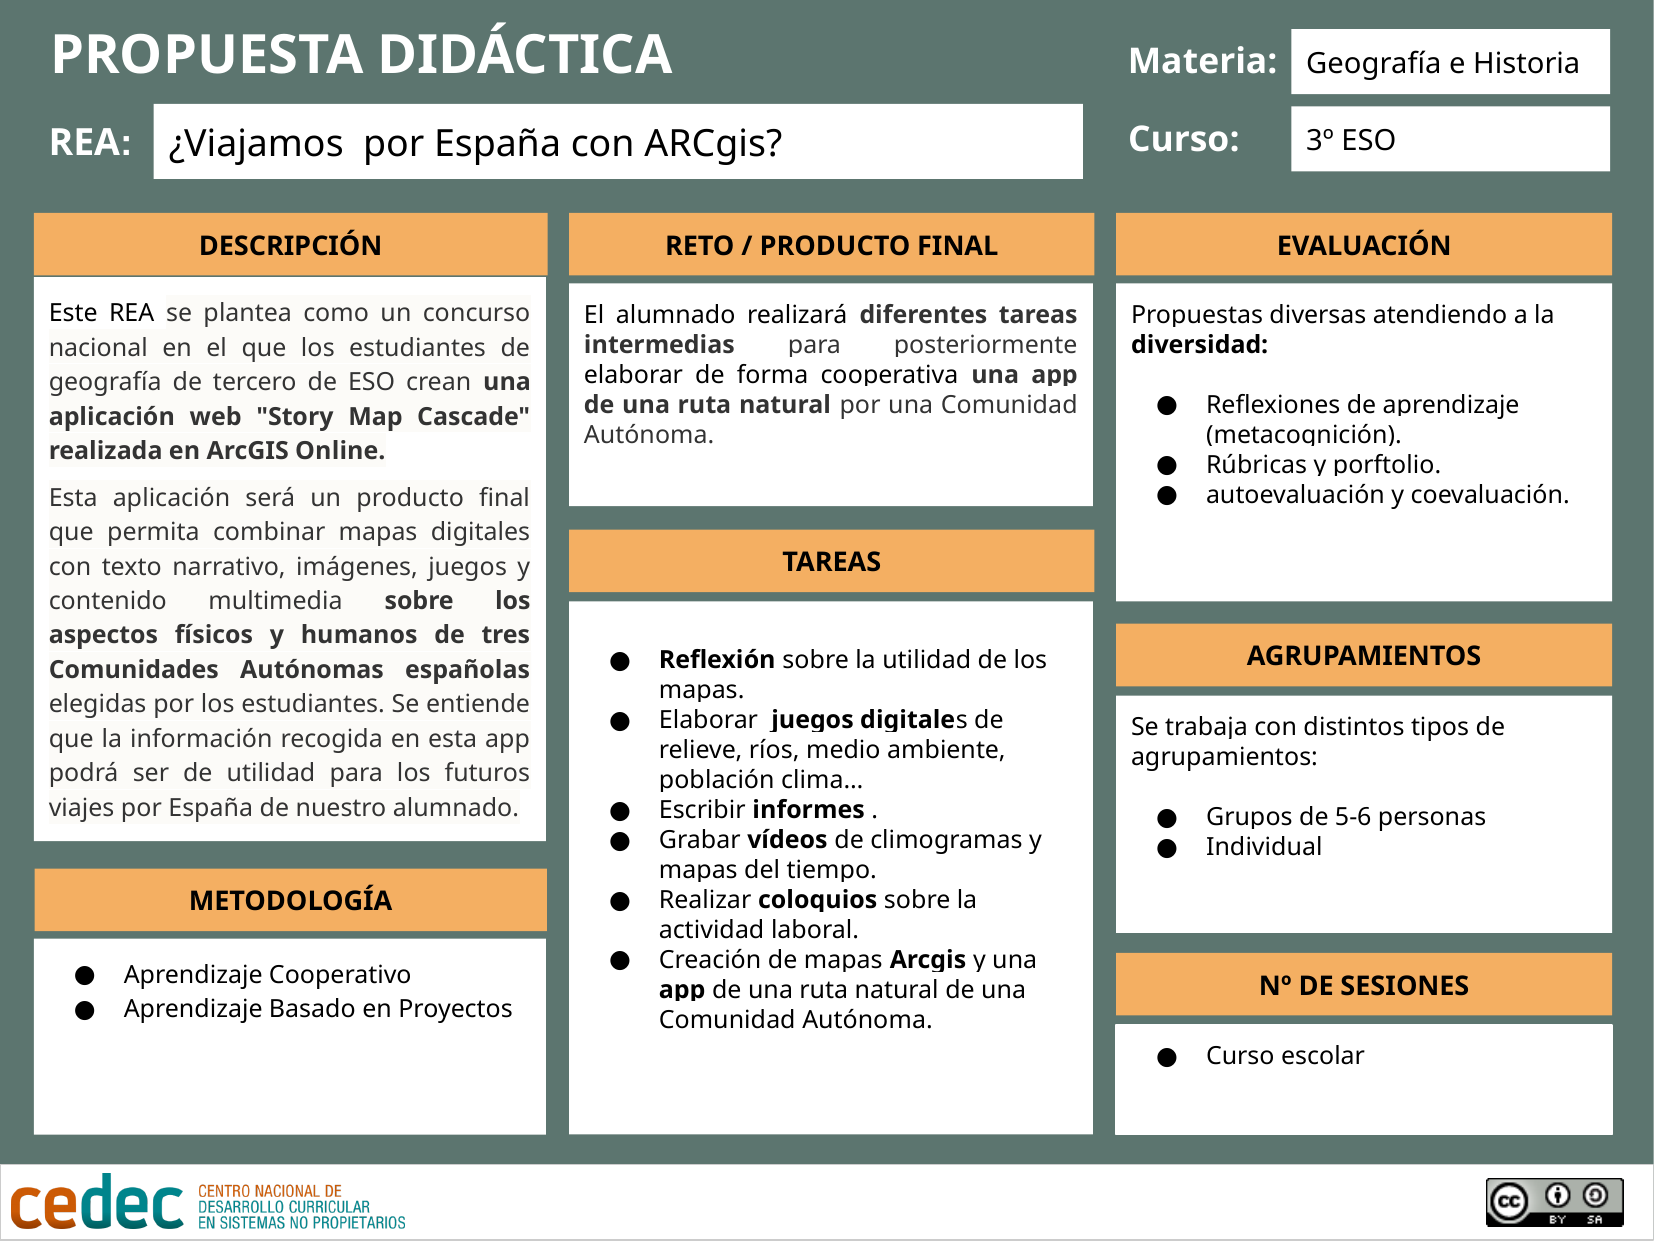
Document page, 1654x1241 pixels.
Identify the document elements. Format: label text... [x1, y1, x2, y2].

text_box Geografía e Historia [1291, 29, 1611, 95]
text_box Este REA se plantea como un concurso nacional en el que los estudiantes de geografía de tercero de ESO crean una aplicación web "Story Map Cascade" realizada en ArcGIS Online. Esta aplicación será un producto final que permita combinar mapas digitales con texto narrativo, imágenes, juegos y contenido multimedia sobre los aspectos físicos y humanos de tres Comunidades Autónomas españolas elegidas por los estudiantes. Se entiende que la información recogida en esta app podrá ser de utilidad para los futuros viajes por España de nuestro alumnado. . [33, 277, 546, 842]
text_box EVALUACIÓN [1116, 212, 1613, 276]
text_box [0, 1164, 1654, 1241]
text_box Nº DE SESIONES [1116, 952, 1613, 1016]
text_box Aprendizaje Cooperativo Aprendizaje Basado en Proyectos [33, 938, 546, 1135]
picture [1486, 1178, 1624, 1227]
text_box RETO / PRODUCTO FINAL [569, 212, 1095, 276]
text_box Curso escolar [1116, 1024, 1613, 1135]
text_box Se trabaja con distintos tipos de agrupamientos: Grupos de 5-6 personas Individual [1116, 695, 1613, 933]
text_box AGRUPAMIENTOS [1116, 623, 1613, 687]
text_box REA: [33, 110, 153, 174]
text_box El alumnado realizará diferentes tareas intermedias para posteriormente elaborar de forma cooperativa una app de una ruta natural por una Comunidad Autónoma. [569, 283, 1093, 507]
text_box 3º ESO [1291, 106, 1611, 172]
text_box Reflexión sobre la utilidad de los mapas. Elaborar juegos digitales de relieve, ríos, medio ambiente, población clima… Escribir informes . Grabar vídeos de climogramas y mapas del tiempo. Realizar coloquios sobre la actividad laboral. Creación de mapas Arcgis y una app de una ruta natural de una Comunidad Autónoma. [569, 601, 1093, 1135]
text_box Curso: [1113, 109, 1303, 173]
text_box Materia: [1113, 30, 1291, 94]
picture [11, 1173, 405, 1229]
text_box METODOLOGÍA [34, 868, 547, 932]
text_box PROPUESTA DIDÁCTICA [35, 11, 697, 110]
text_box TAREAS [569, 529, 1095, 593]
text_box Propuestas diversas atendiendo a la diversidad: Reflexiones de aprendizaje (metacognición). Rúbricas y porftolio. autoevaluación y coevaluación. [1116, 283, 1613, 602]
text_box DESCRIPCIÓN [33, 212, 548, 276]
text_box ¿Viajamos por España con ARCgis? [153, 103, 1083, 179]
